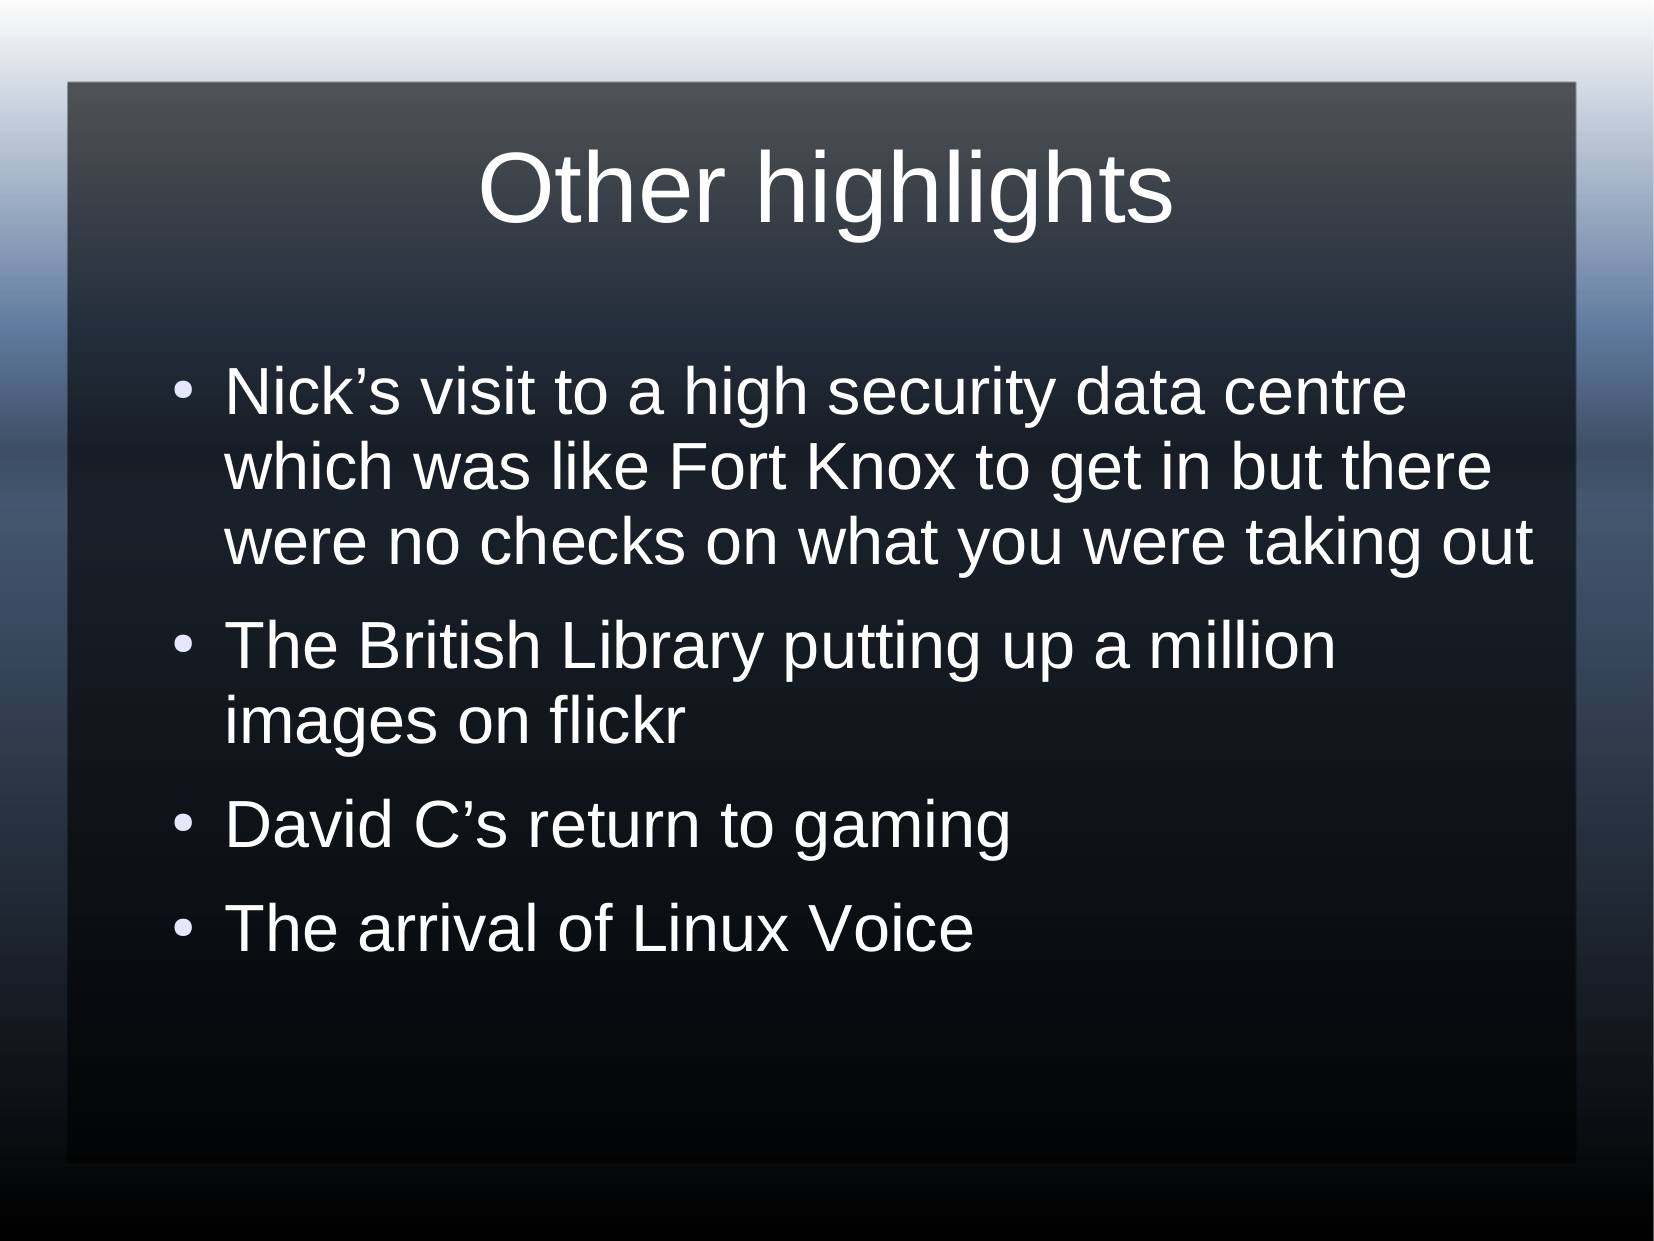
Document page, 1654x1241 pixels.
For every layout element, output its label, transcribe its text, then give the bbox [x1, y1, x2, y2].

title Other highlights [82, 84, 1571, 292]
picture [0, 0, 1654, 1241]
list Nick’s visit to a high security data centre which was like Fort Knox to get in but there were no checks on what you were taking out The British Library putting up a million images on flickr David C’s return to gaming The arrival of Linux Voice [82, 354, 1571, 1114]
